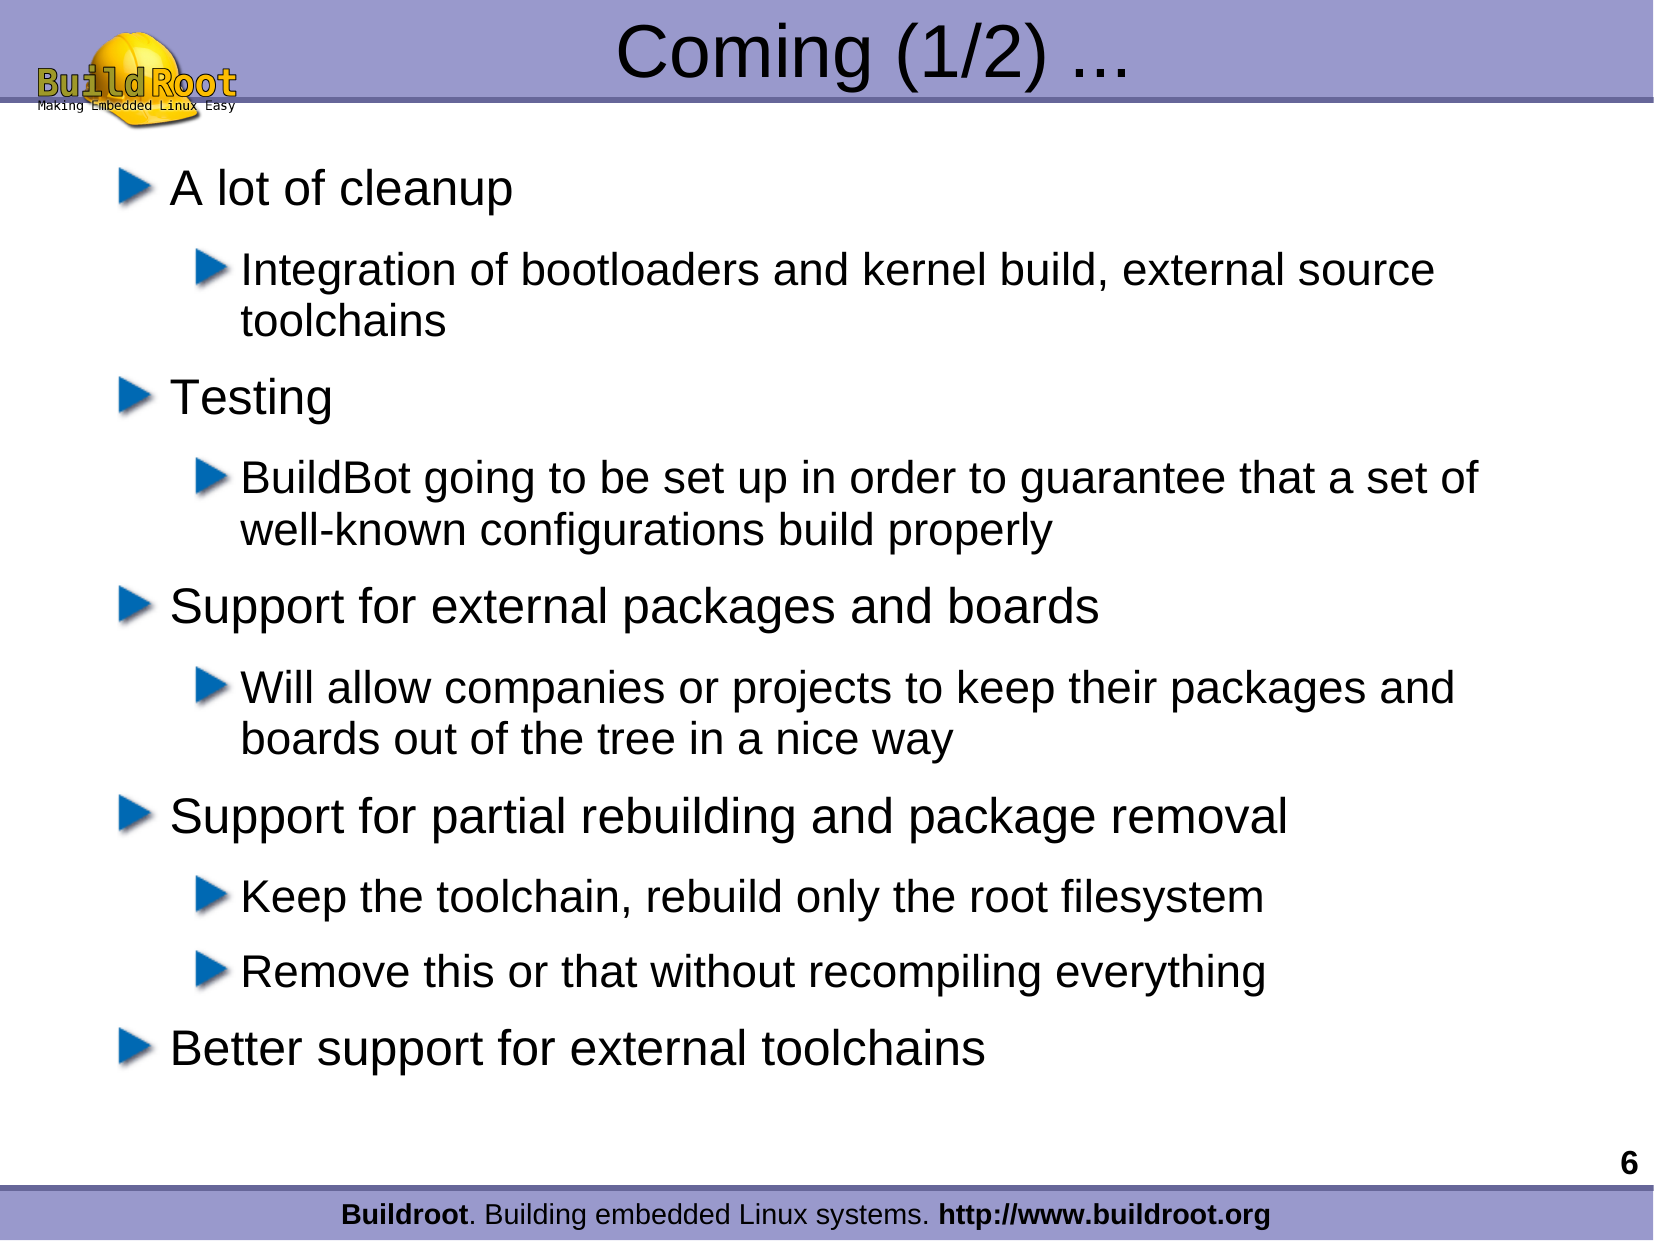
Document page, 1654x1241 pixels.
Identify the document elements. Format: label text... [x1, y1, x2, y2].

list A lot of cleanup Integration of bootloaders and kernel build, external source toolchains Testing BuildBot going to be set up in order to guarantee that a set of well-known configurations build properly Support for external packages and boards Will allow companies or projects to keep their packages and boards out of the tree in a nice way Support for partial rebuilding and package removal Keep the toolchain, rebuild only the root filesystem Remove this or that without recompiling everything Better support for external toolchains [98, 160, 1576, 1154]
picture [18, 17, 261, 140]
title Coming (1/2) ... [197, 4, 1551, 98]
